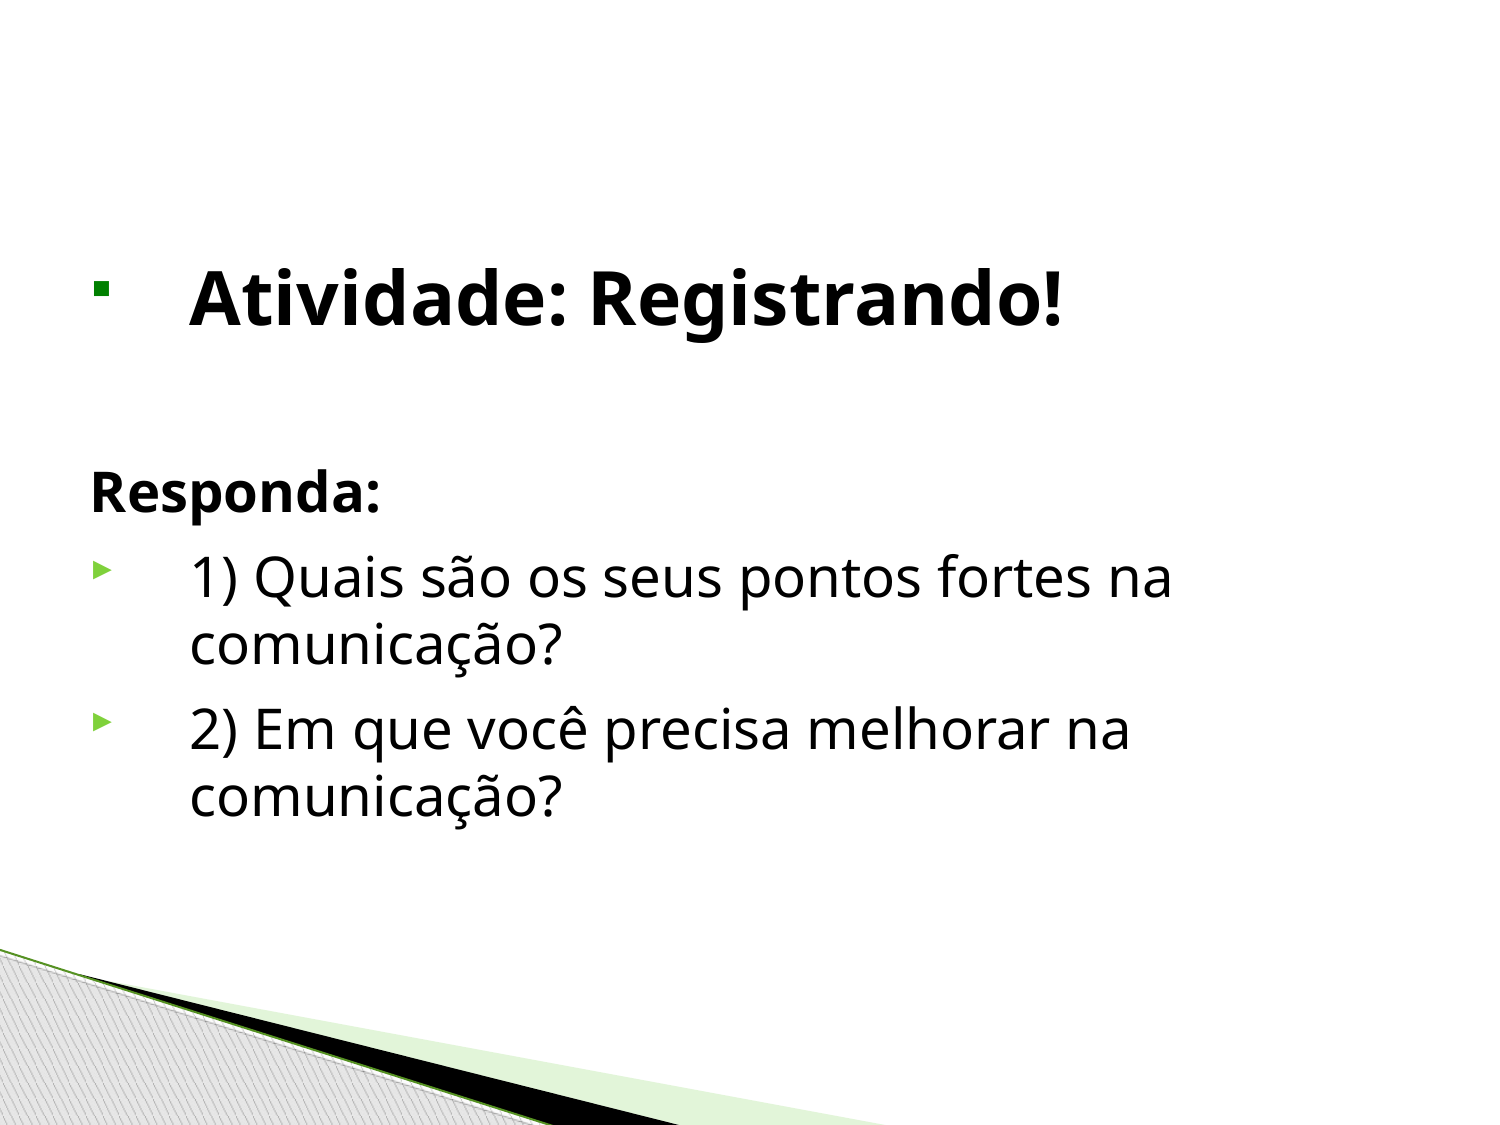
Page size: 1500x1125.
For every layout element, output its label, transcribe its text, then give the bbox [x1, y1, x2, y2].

list Atividade: Registrando! Responda: 1) Quais são os seus pontos fortes na comunicação? 2) Em que você precisa melhorar na comunicação? [75, 243, 1425, 986]
